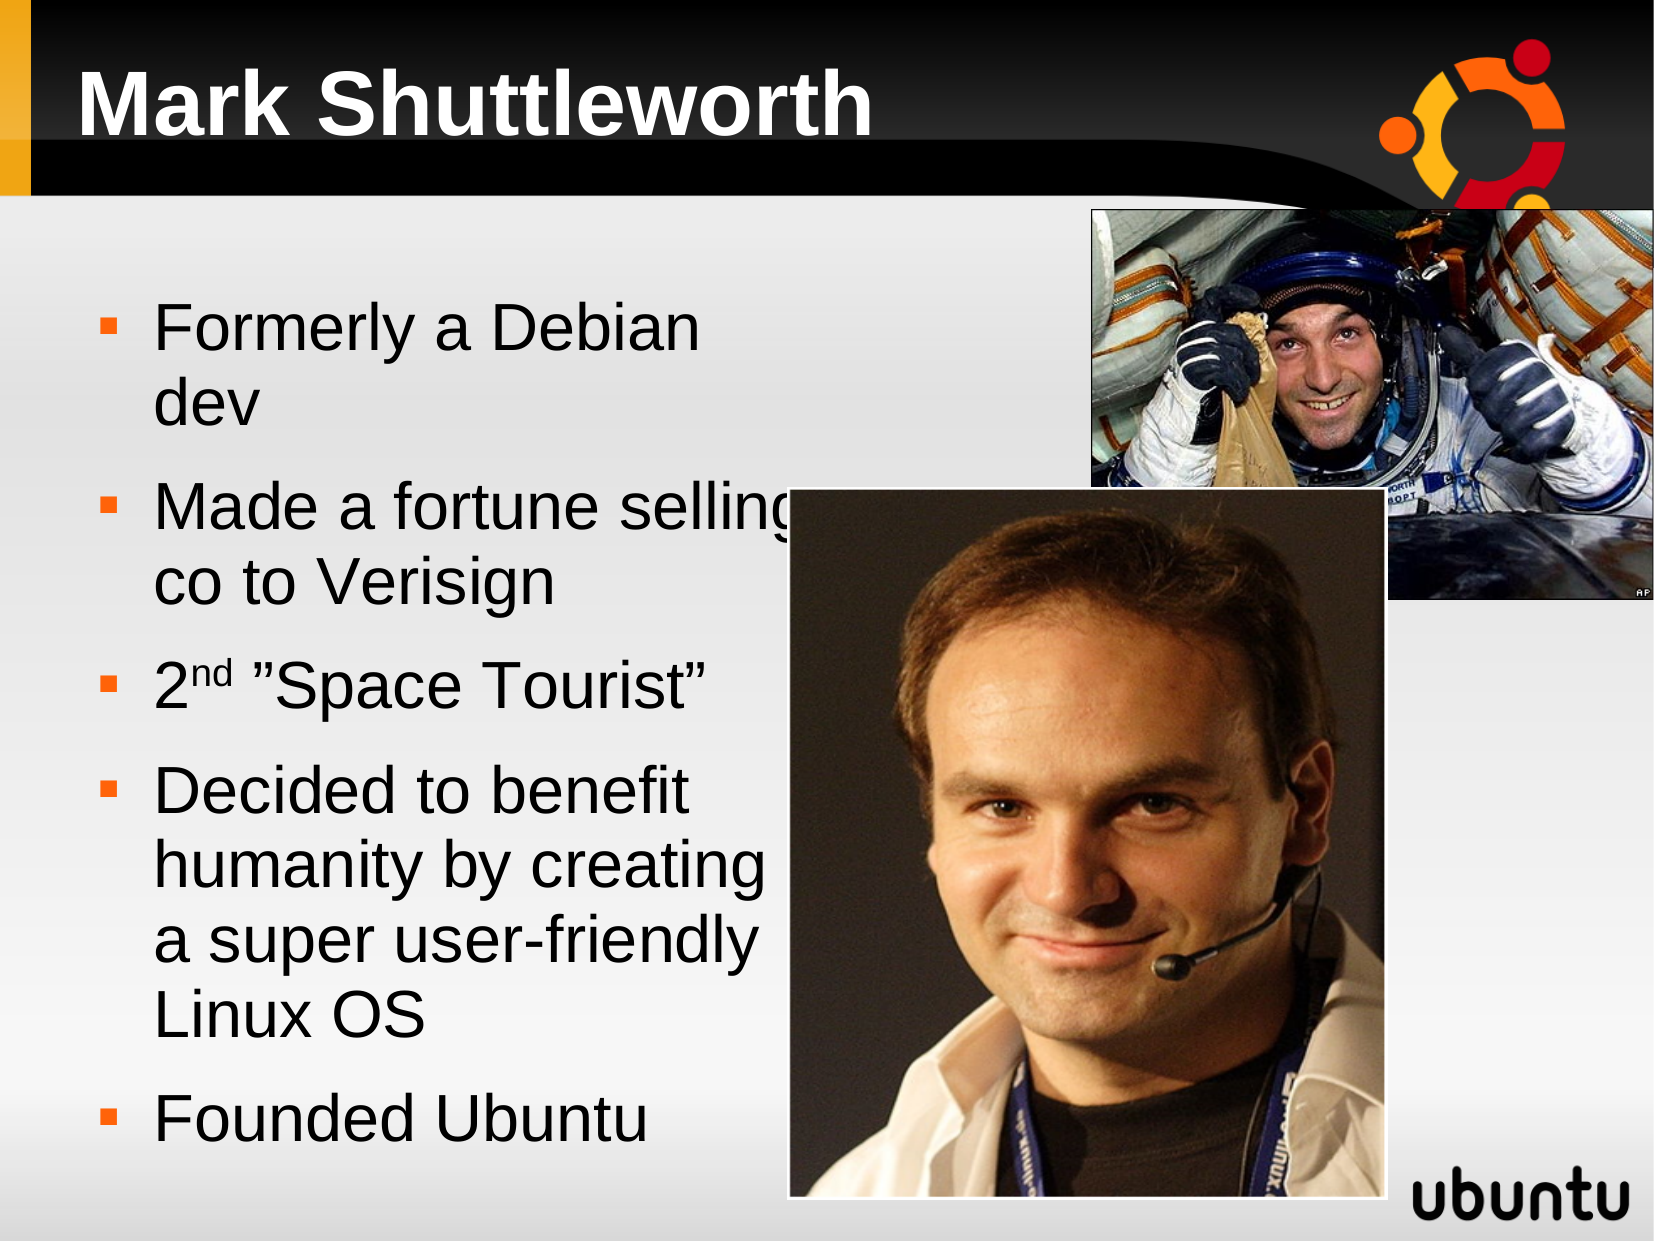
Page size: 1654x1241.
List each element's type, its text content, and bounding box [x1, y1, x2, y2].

title Mark Shuttleworth [76, 0, 1565, 208]
list Formerly a Debian dev Made a fortune selling co to Verisign 2nd ”Space Tourist” Decided to benefit humanity by creating a super user-friendly Linux OS Founded Ubuntu [82, 290, 809, 1159]
picture [0, 0, 1654, 1241]
